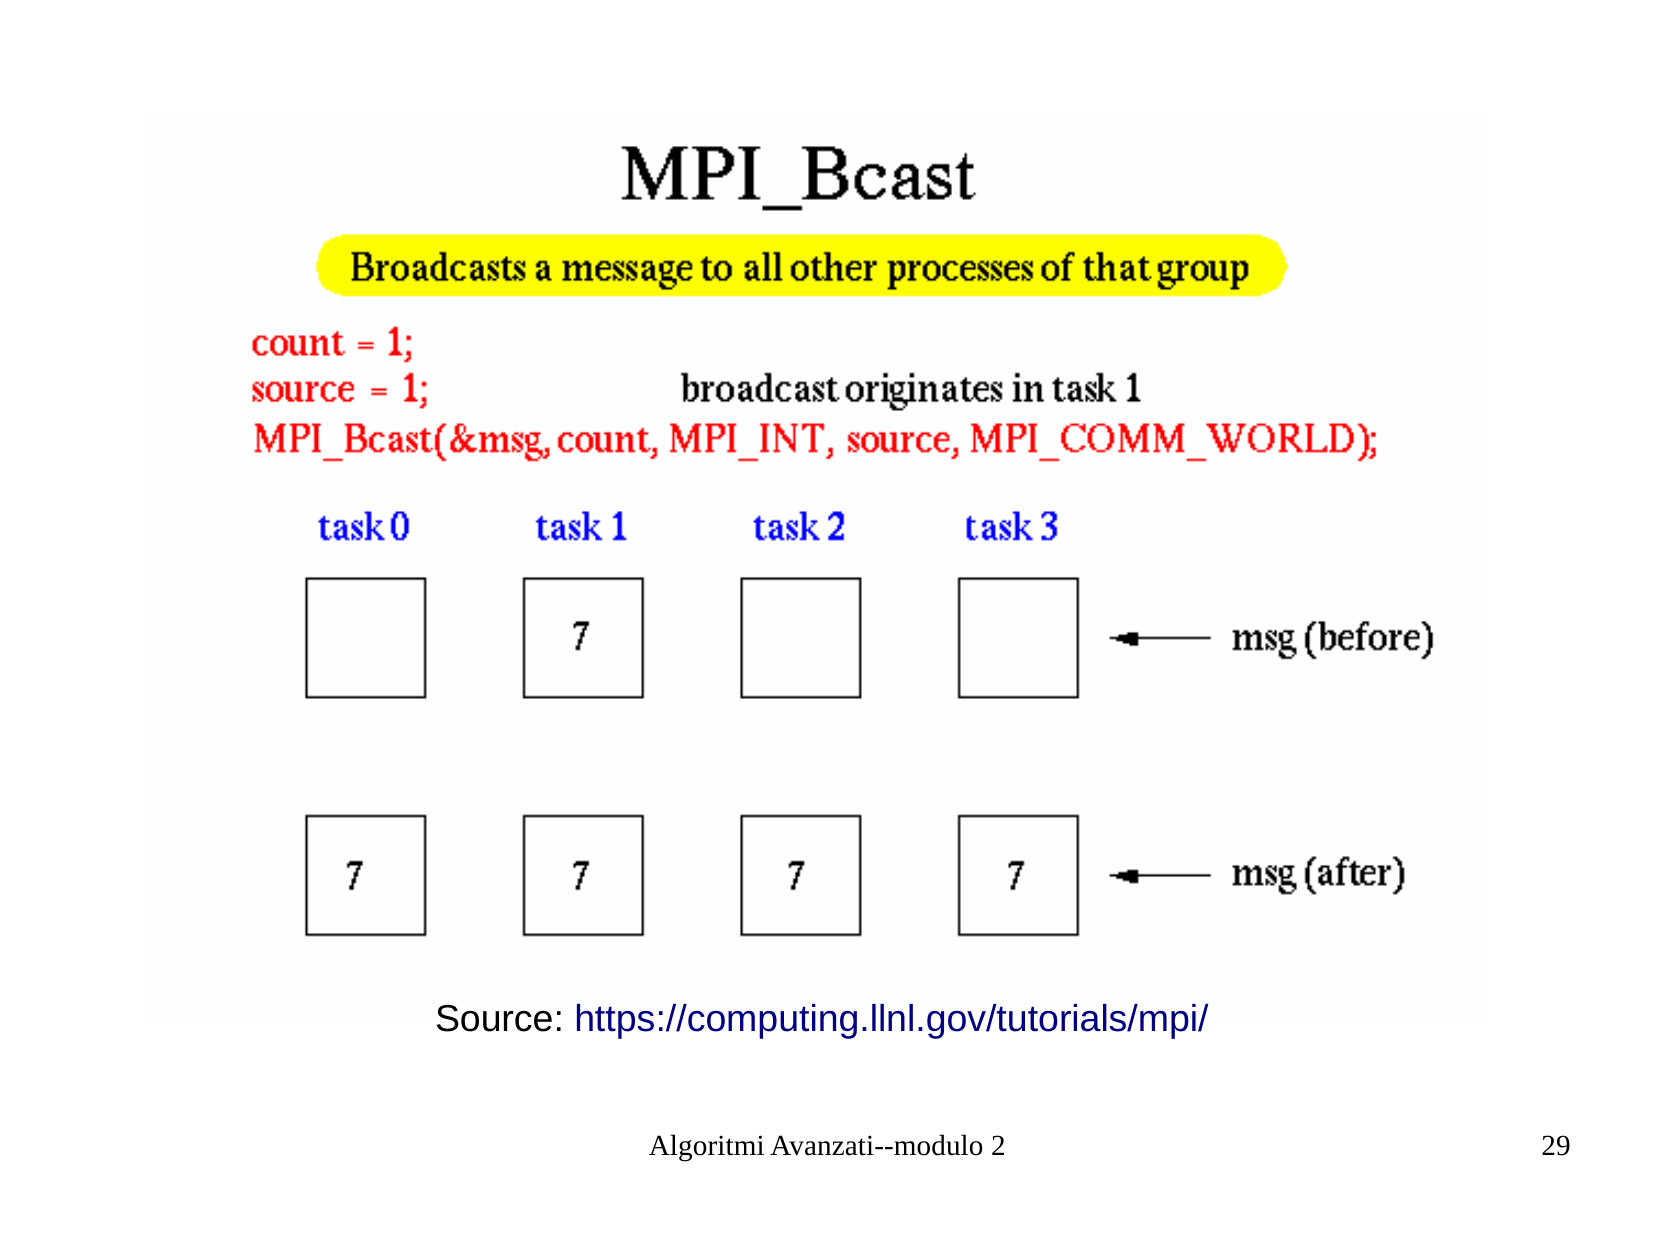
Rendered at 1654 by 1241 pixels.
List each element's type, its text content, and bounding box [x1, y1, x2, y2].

text_box Source: https://computing.llnl.gov/tutorials/mpi/ [417, 987, 1238, 1051]
picture [150, 112, 1486, 1020]
